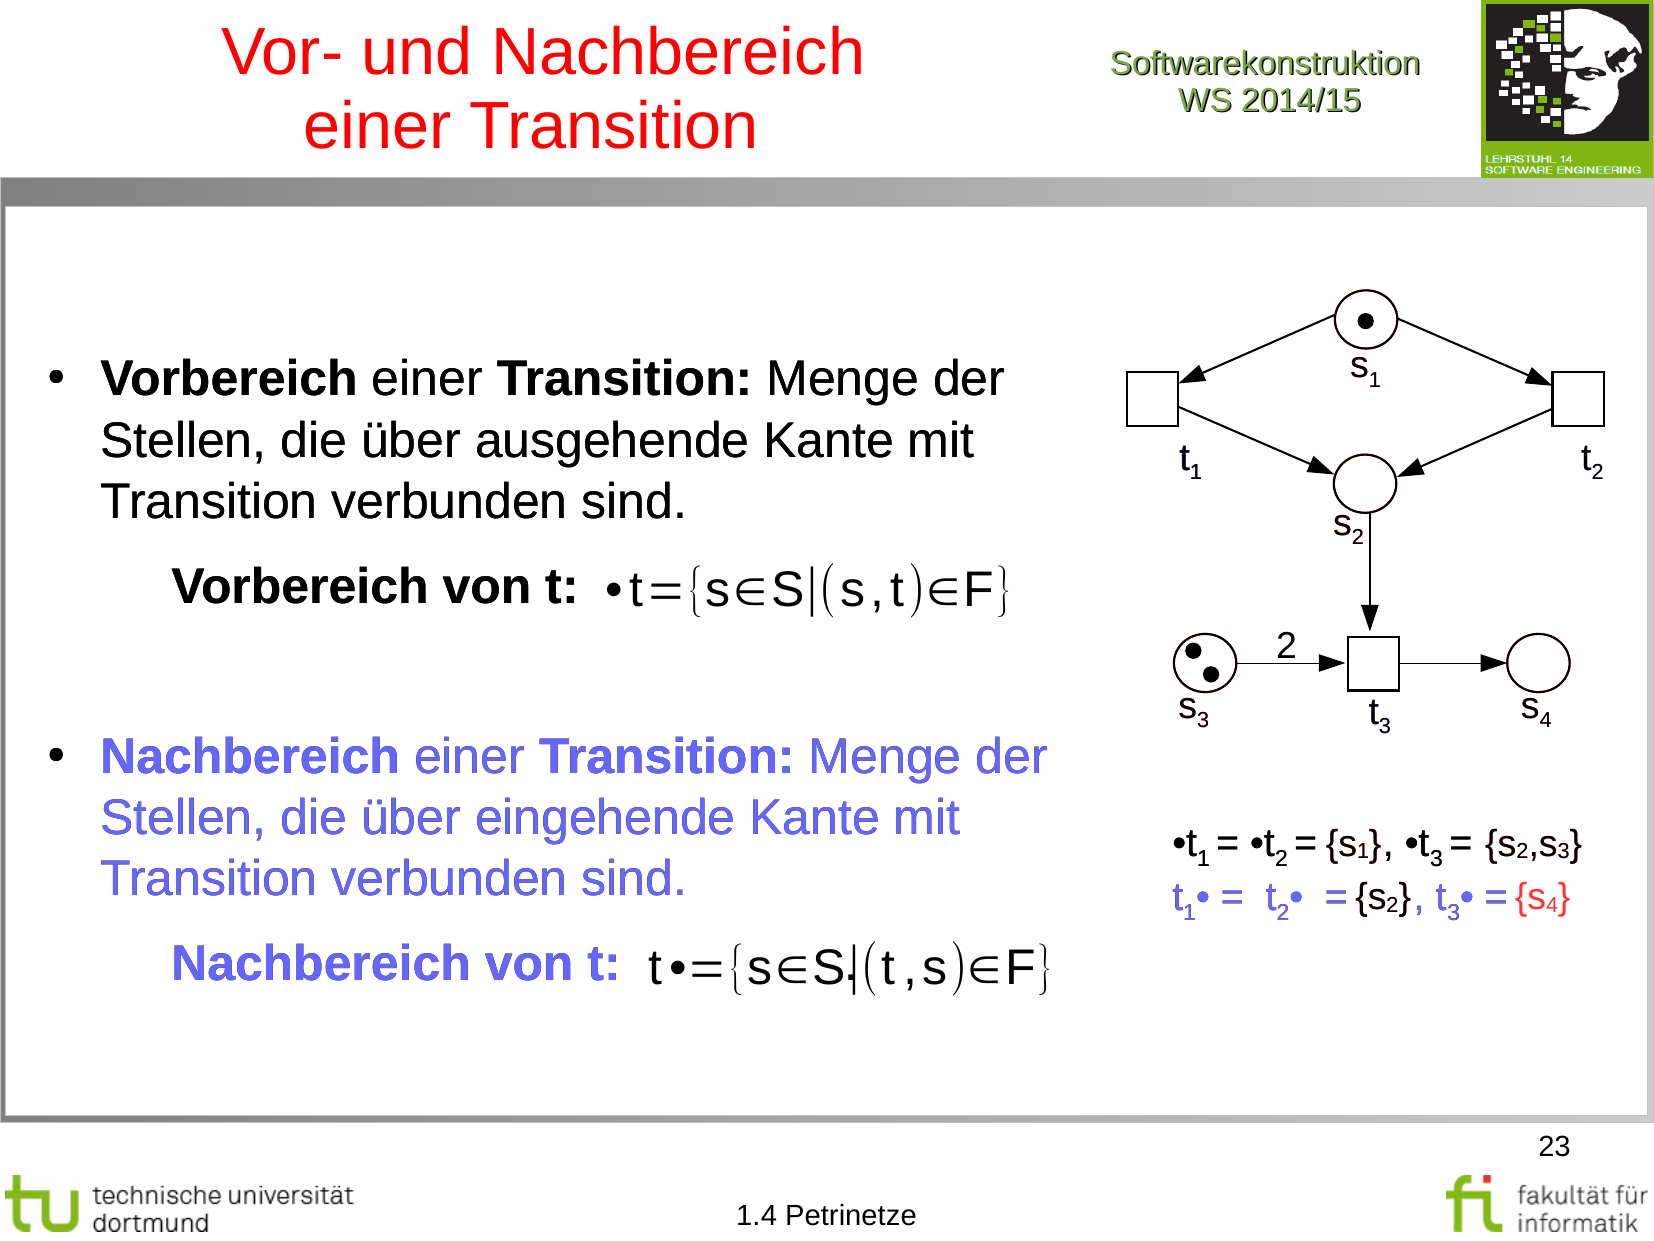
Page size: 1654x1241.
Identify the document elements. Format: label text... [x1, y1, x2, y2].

picture [1446, 1175, 1648, 1232]
picture [5, 1175, 354, 1232]
title Vor- und Nachbereich einer Transition [0, 7, 1064, 170]
text_box t2 [1595, 425, 1619, 492]
picture [1481, 0, 1654, 178]
text_box •t1 = •t2 = , •t3 = t1• = t2• = , t3• = [1157, 808, 1620, 980]
list Vorbereich einer Transition: Menge der Stellen, die über ausgehende Kante mit Transition verbunden sind. Vorbereich von t: Nachbereich einer Transition: Menge der Stellen, die über eingehende Kante mit Transition verbunden sind. Nachbereich von t: . [29, 265, 1595, 1083]
text_box t2 [1595, 465, 1600, 473]
